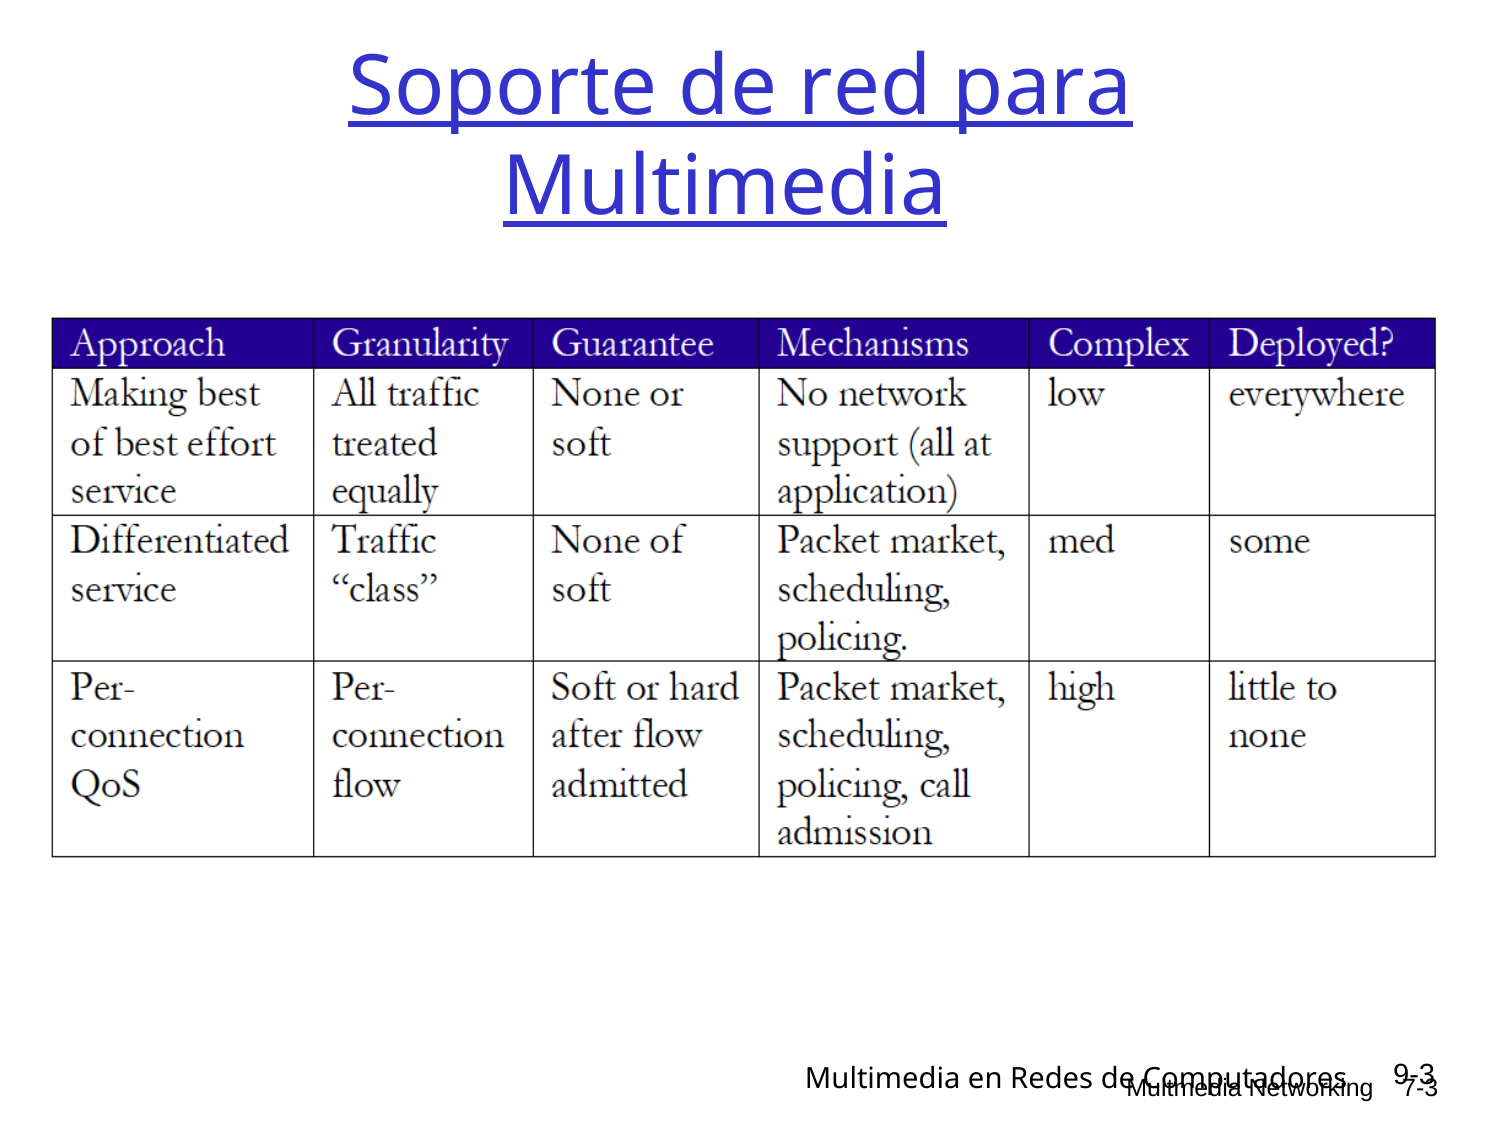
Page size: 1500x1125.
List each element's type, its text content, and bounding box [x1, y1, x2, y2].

text_box 7-<number> [1342, 1064, 1454, 1125]
title Soporte de red para Multimedia [87, 37, 1363, 225]
picture [42, 306, 1447, 868]
text_box Multmedia Networking [913, 1064, 1342, 1125]
